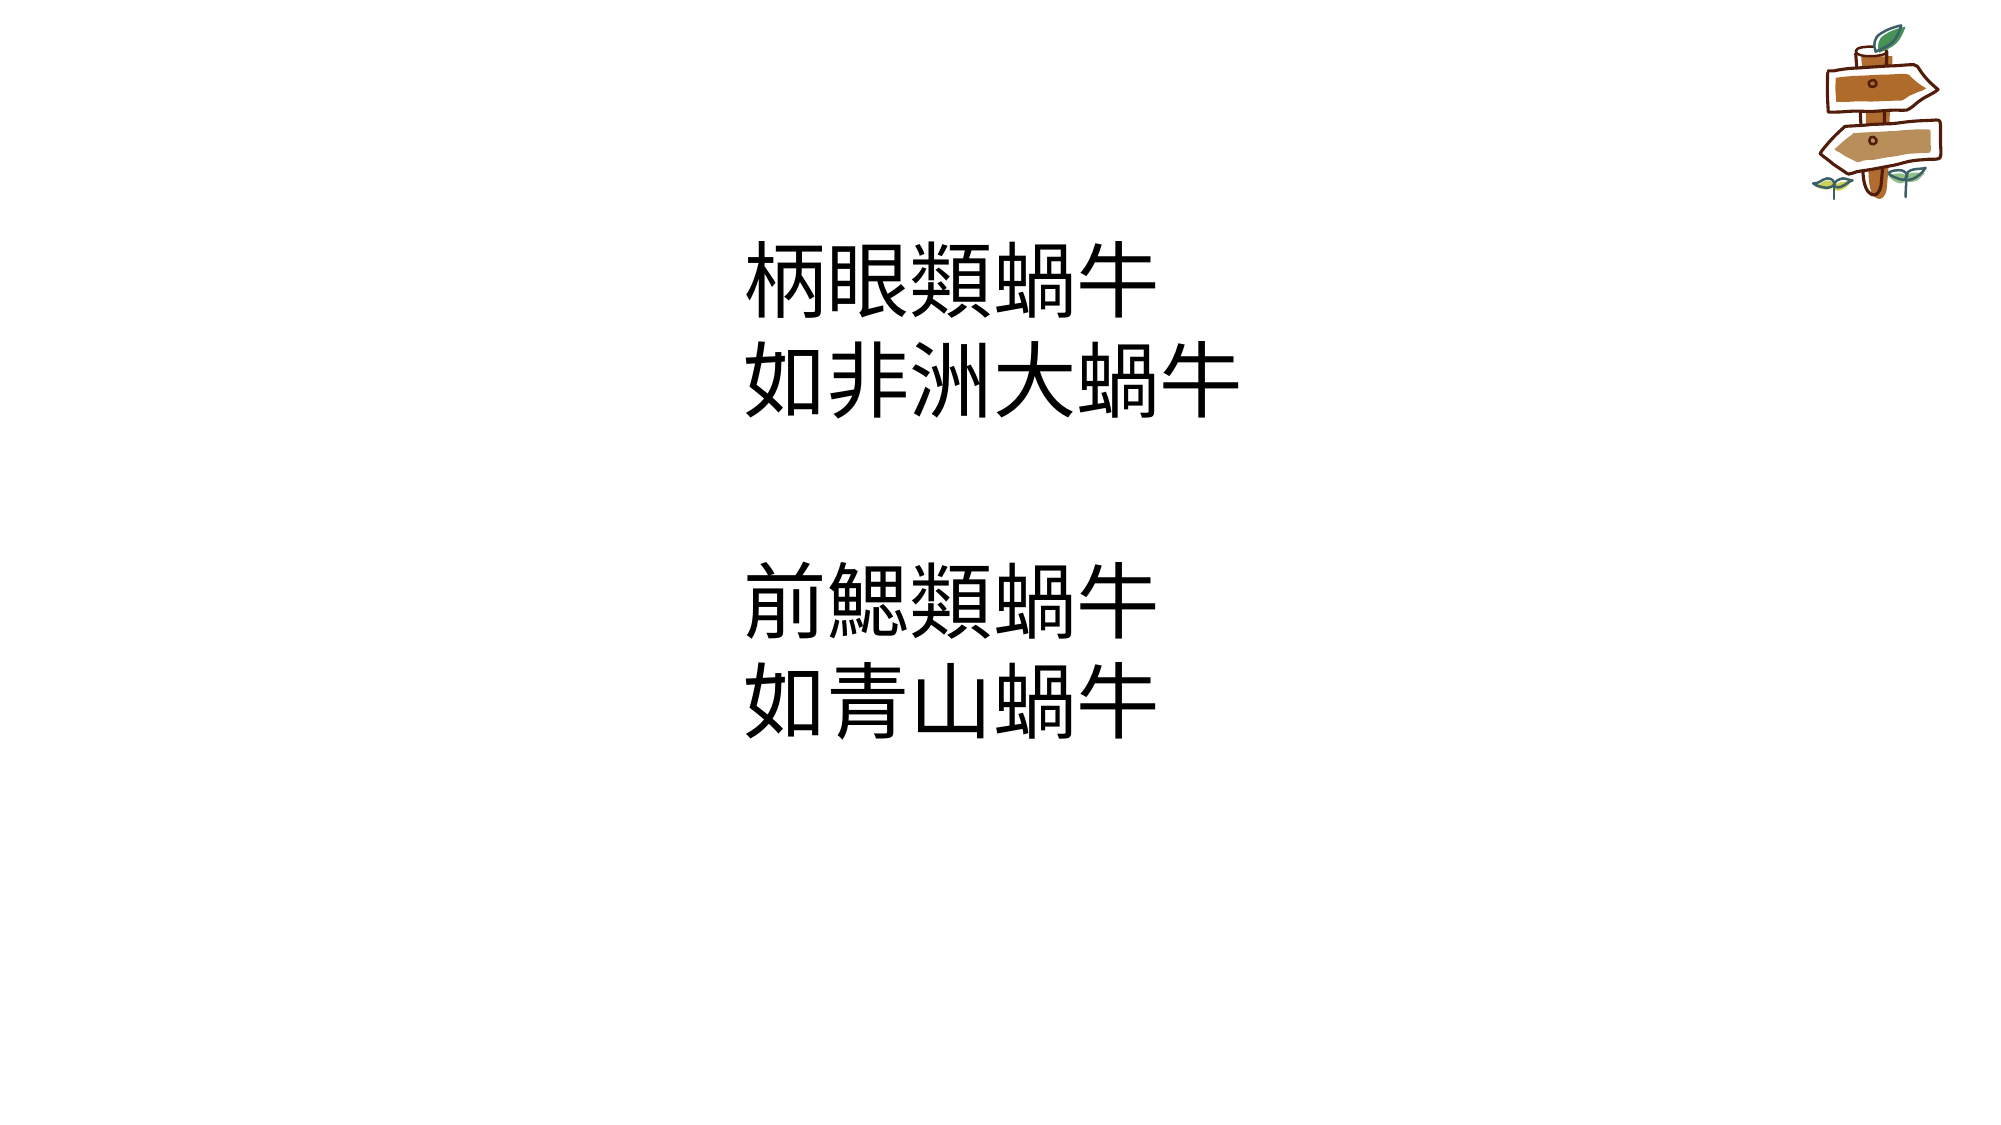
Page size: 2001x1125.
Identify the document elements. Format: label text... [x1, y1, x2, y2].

text_box 柄眼類蝸牛 如非洲大蝸牛 [728, 221, 1264, 439]
picture [1811, 24, 1944, 201]
text_box 前鰓類蝸牛 如青山蝸牛 [728, 542, 1180, 760]
